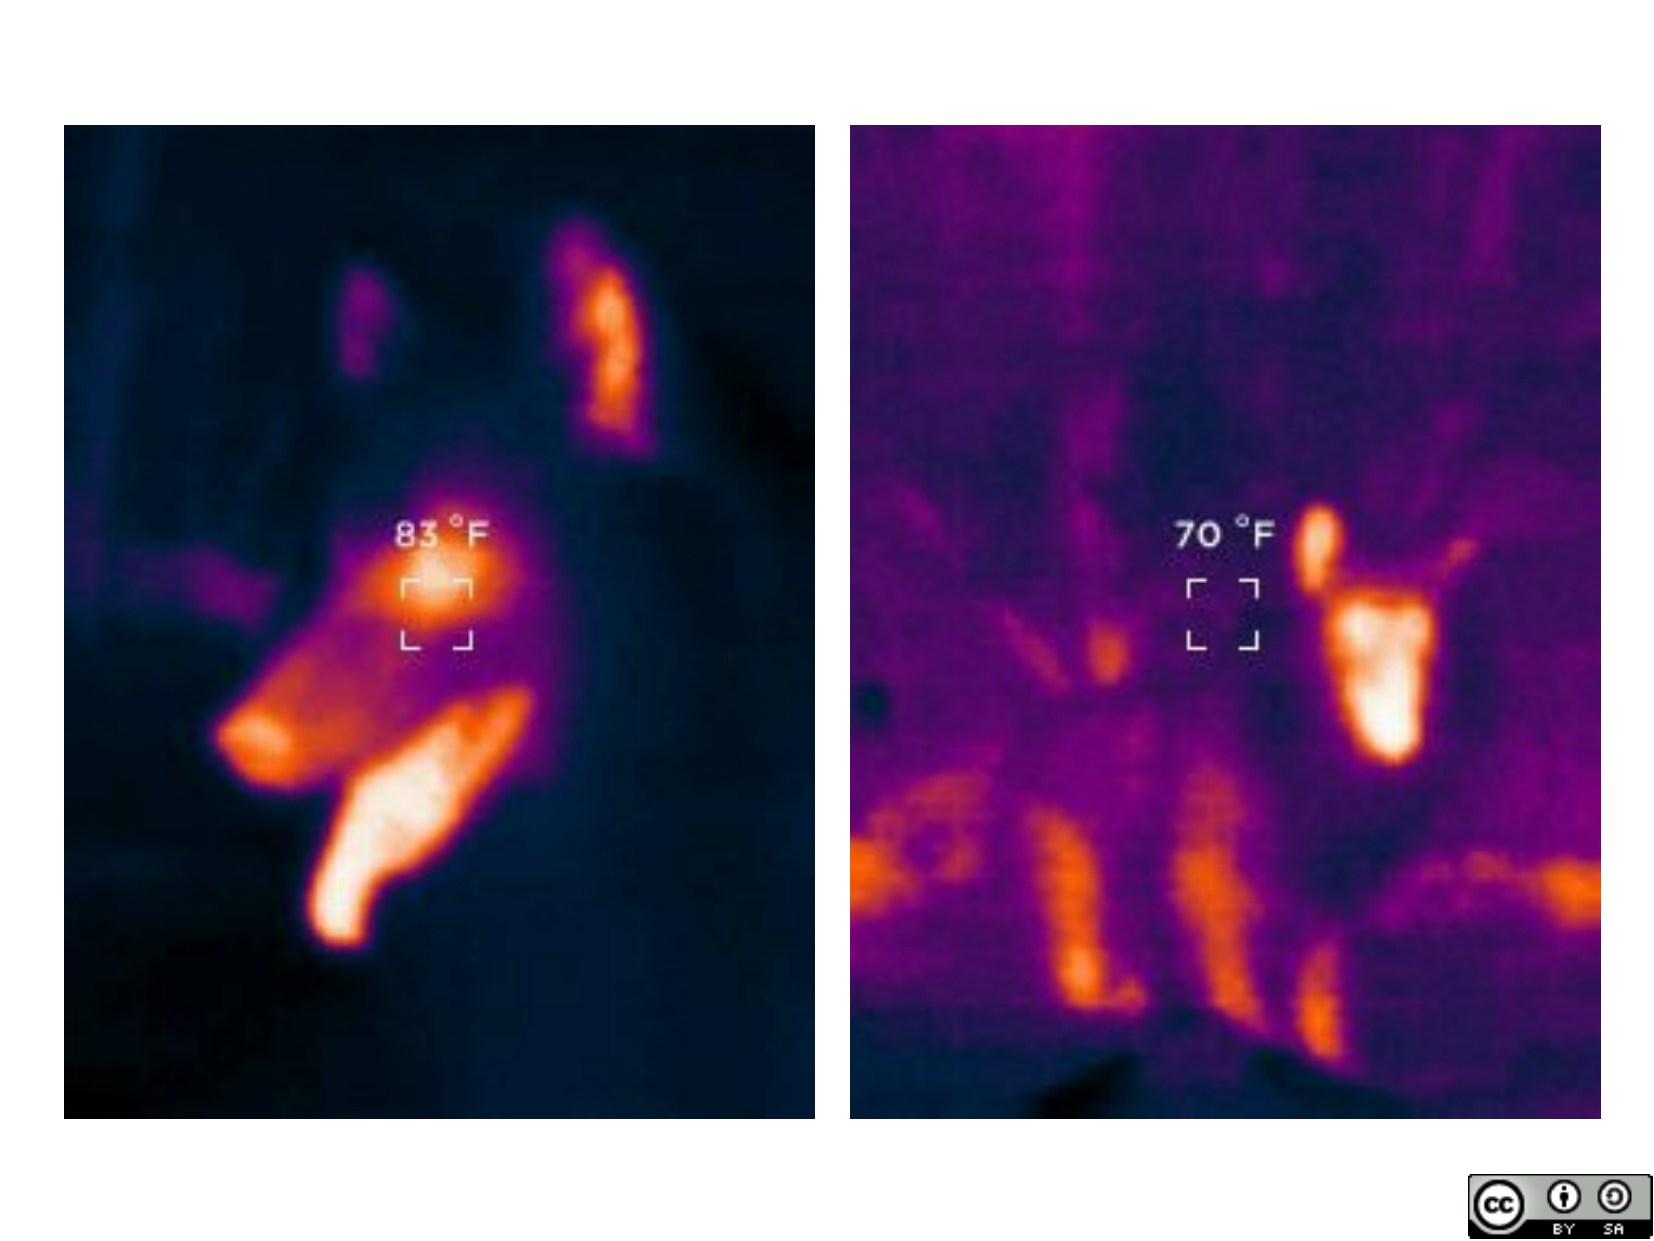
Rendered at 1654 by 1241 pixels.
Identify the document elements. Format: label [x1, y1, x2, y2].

picture [1468, 1174, 1653, 1239]
picture [64, 125, 815, 1120]
picture [850, 125, 1601, 1120]
